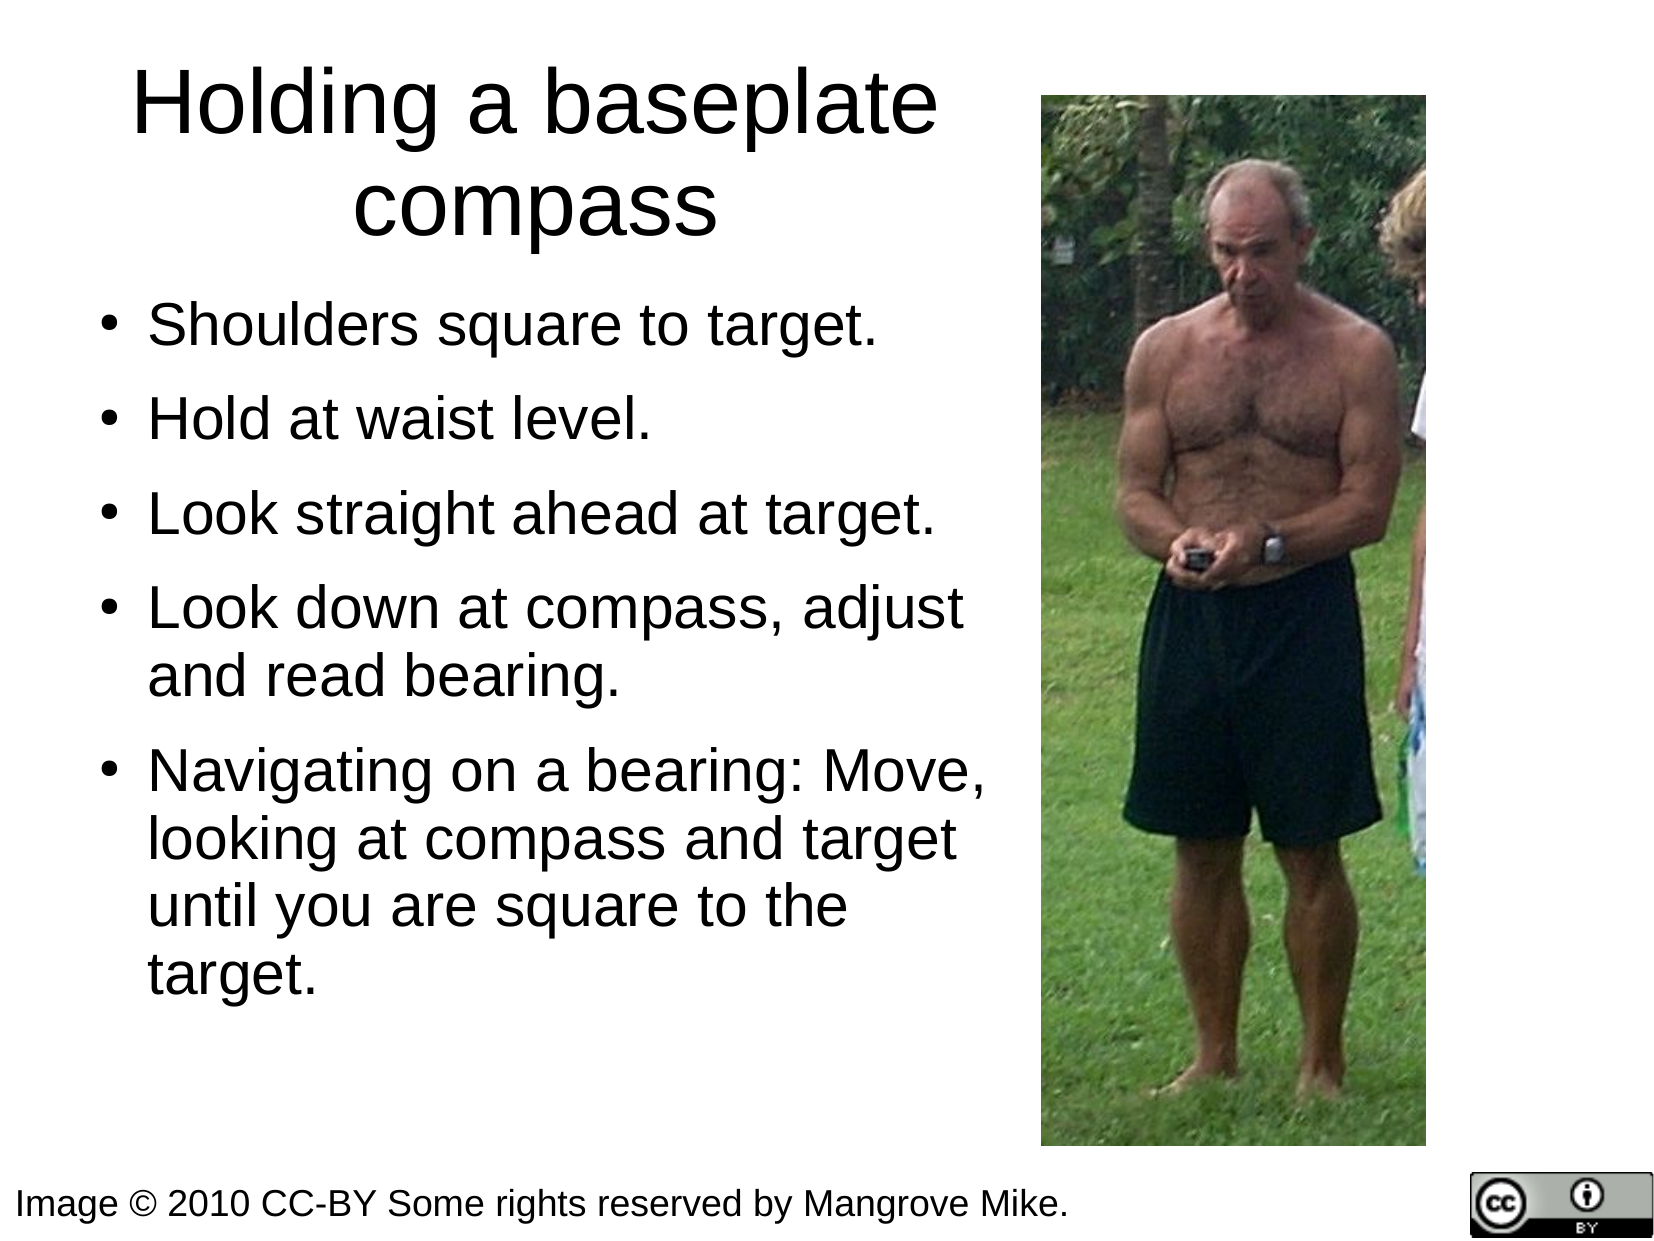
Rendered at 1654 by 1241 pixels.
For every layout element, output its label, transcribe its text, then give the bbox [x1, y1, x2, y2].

text_box Image © 2010 CC-BY Some rights reserved by Mangrove Mike. [0, 1174, 1470, 1232]
list Shoulders square to target. Hold at waist level. Look straight ahead at target. Look down at compass, adjust and read bearing. Navigating on a bearing: Move, looking at compass and target until you are square to the target. [82, 290, 1015, 1010]
title Holding a baseplate compass [82, 49, 990, 257]
picture [1041, 95, 1426, 1146]
picture [1470, 1172, 1654, 1238]
